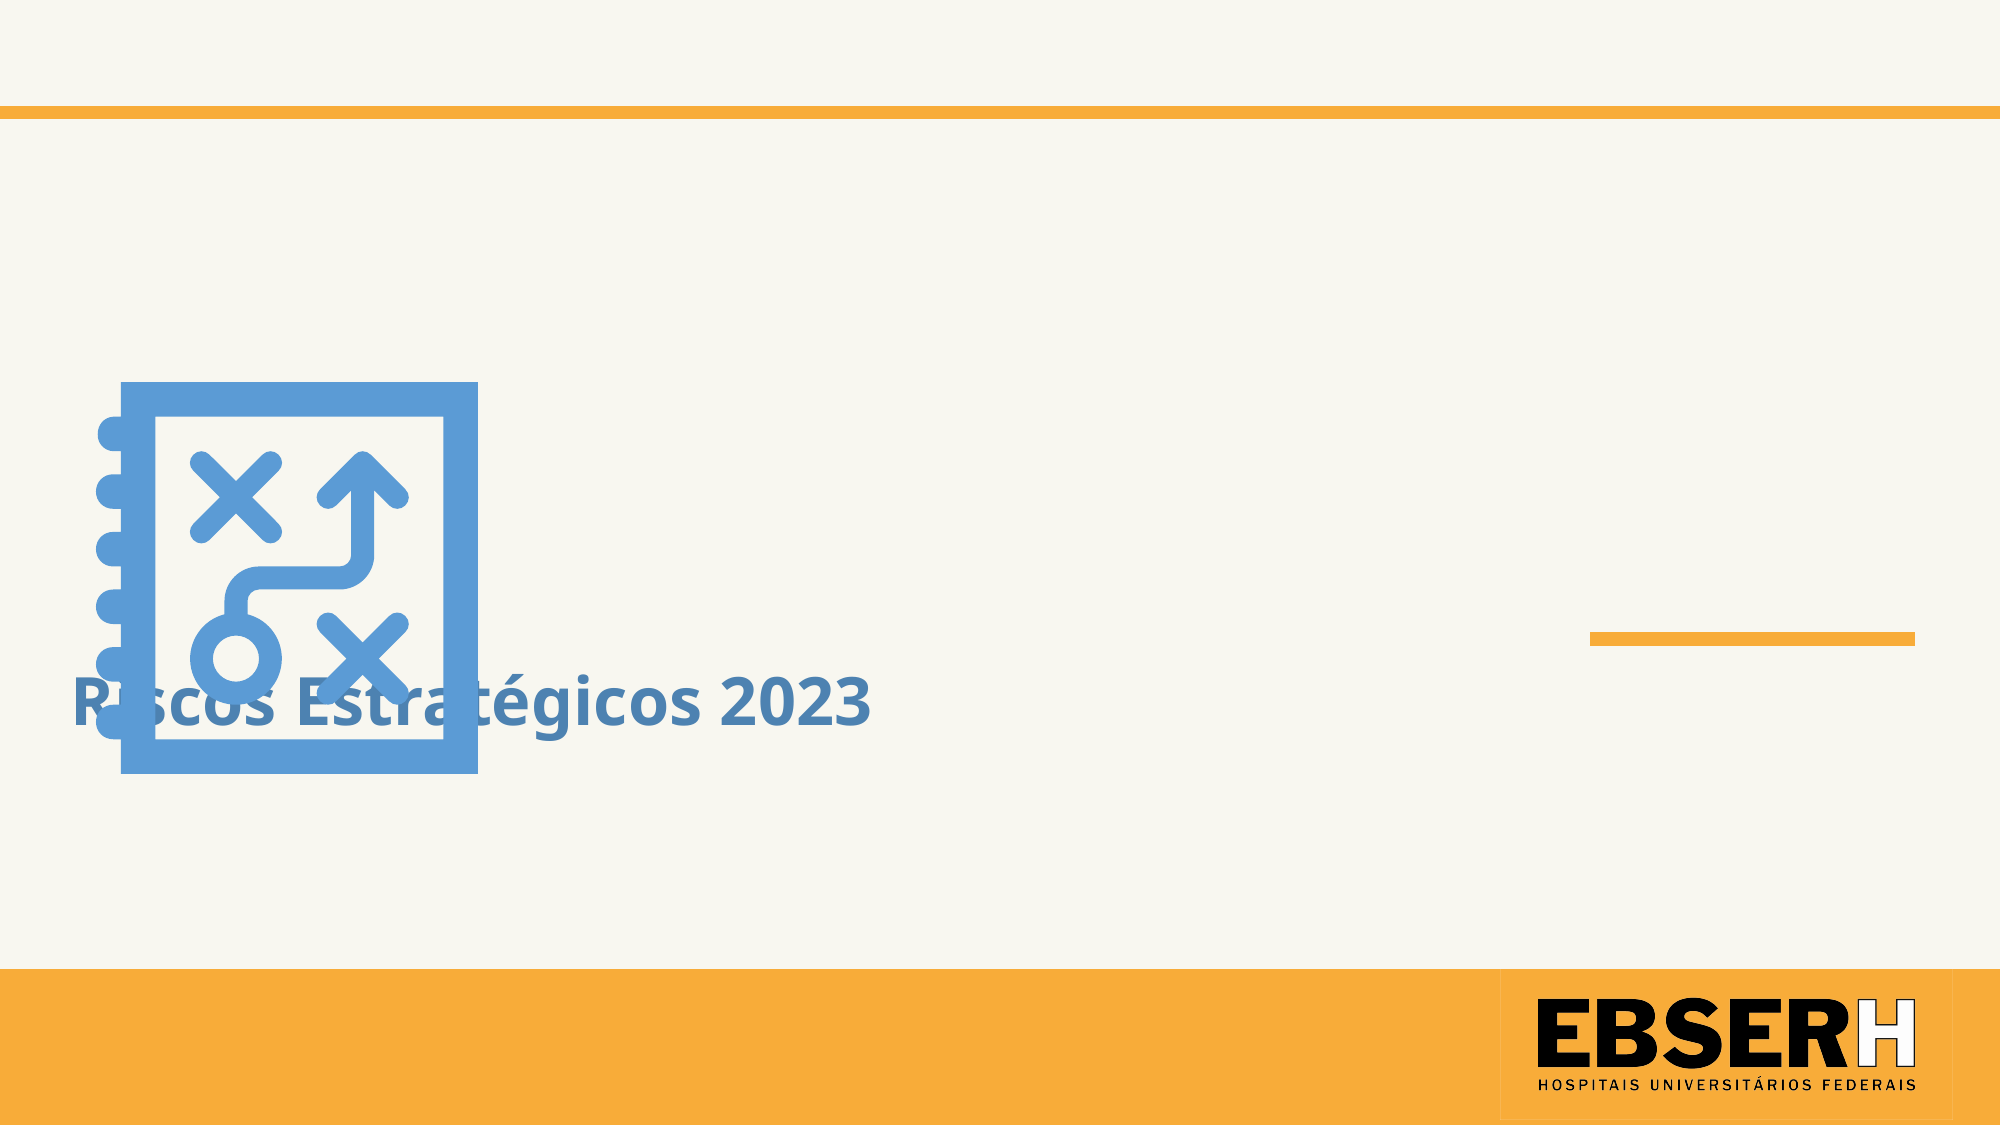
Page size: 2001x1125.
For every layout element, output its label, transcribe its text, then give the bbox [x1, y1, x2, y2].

text_box [0, 106, 2000, 119]
text_box Riscos Estratégicos 2023 [562, 660, 1931, 858]
text_box [0, 969, 2000, 1125]
picture [1500, 968, 1953, 1120]
picture [2, 298, 562, 858]
text_box [1590, 632, 1915, 646]
